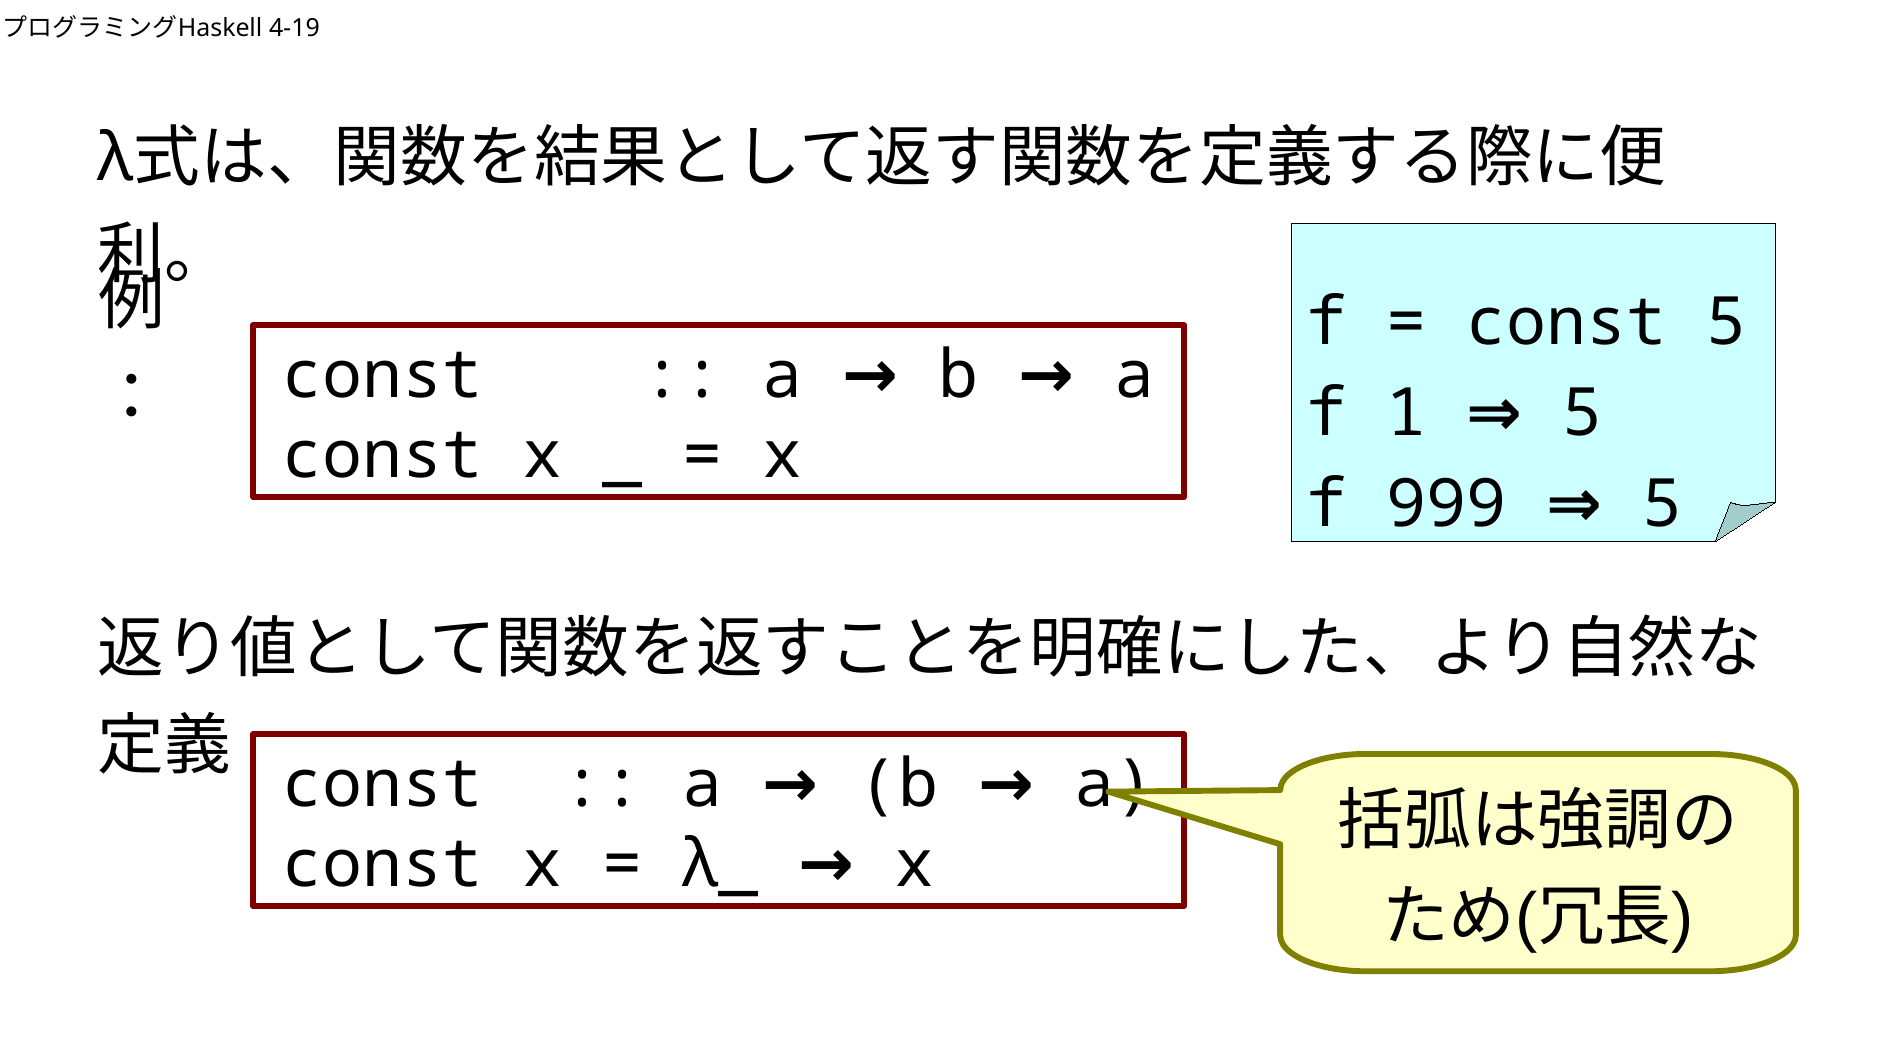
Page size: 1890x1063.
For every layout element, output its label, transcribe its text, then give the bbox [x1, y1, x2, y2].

list 返り値として関数を返すことを明確にした、より自然な定義 [94, 591, 1796, 665]
text_box const :: a → b → a const x _ = x [252, 325, 1185, 498]
text_box 例： [95, 242, 220, 316]
text_box const :: a → (b → a) const x = λ_ → x [252, 734, 1185, 907]
text_box 括弧は強調のため(冗長) [1108, 753, 1796, 972]
text_box f = const 5 f 1 ⇒ 5 f 999 ⇒ 5 [1291, 223, 1776, 542]
list λ式は、関数を結果として返す関数を定義する際に便利。 [94, 100, 1796, 175]
